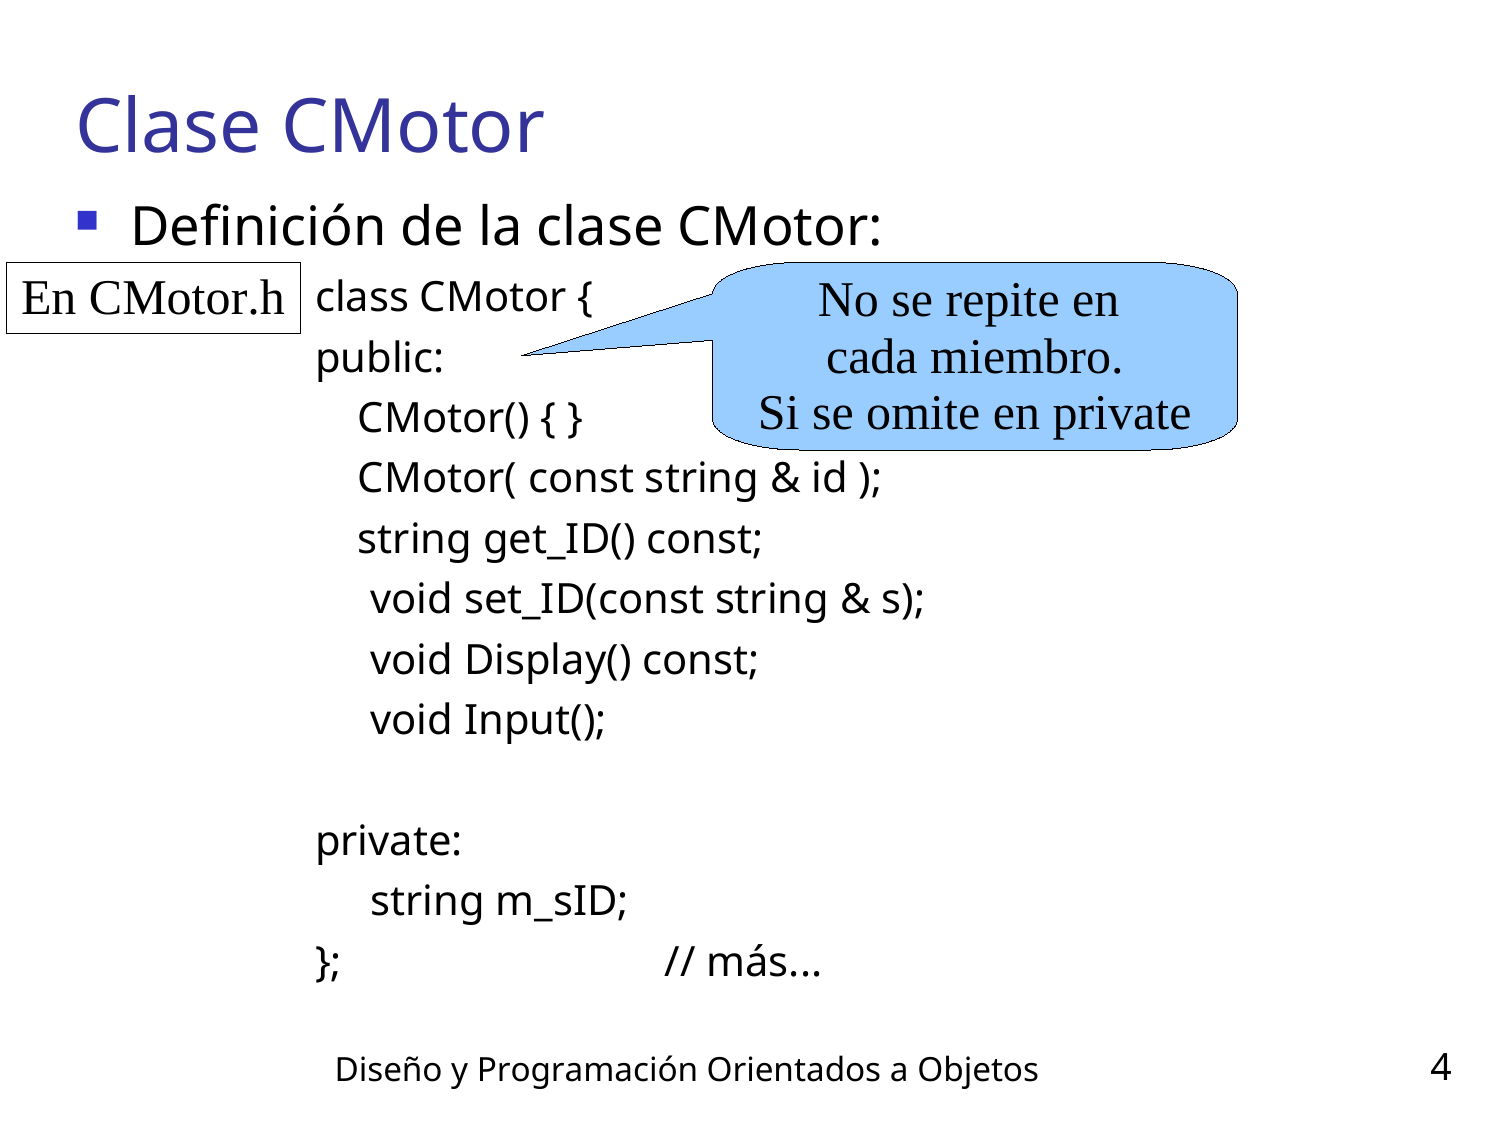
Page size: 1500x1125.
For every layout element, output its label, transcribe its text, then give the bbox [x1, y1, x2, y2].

list Definición de la clase CMotor: [75, 187, 1462, 1051]
title Clase CMotor [75, 37, 1466, 200]
text_box En CMotor.h [6, 262, 301, 334]
text_box class CMotor { public: CMotor() { } CMotor( const string & id ); string get_ID() const; void set_ID(const string & s); void Display() const; void Input(); private: string m_sID; }; // más... [299, 1051, 1375, 1075]
text_box No se repite en cada miembro. Si se omite en private [521, 262, 1238, 451]
